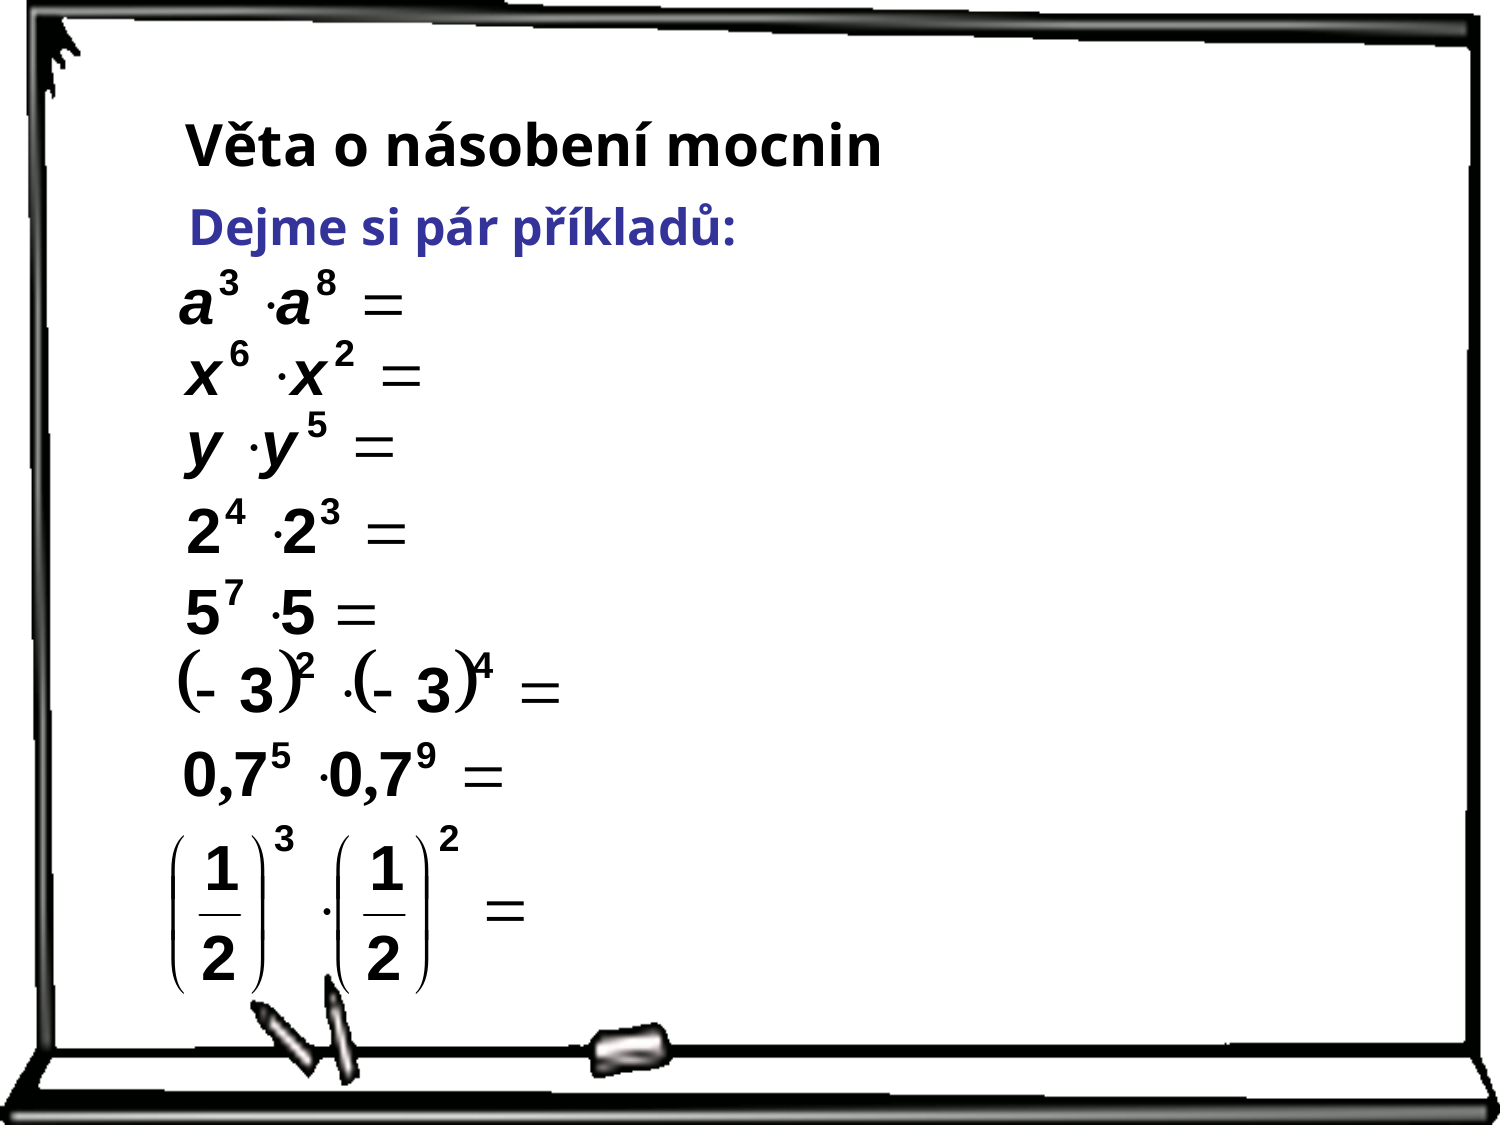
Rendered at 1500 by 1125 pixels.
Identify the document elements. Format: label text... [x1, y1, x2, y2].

text_box [171, 255, 405, 341]
text_box Věta o násobení mocnin [171, 89, 1211, 197]
chart [159, 326, 561, 1006]
text_box Dejme si pár příkladů: [173, 172, 1403, 279]
picture [0, 0, 1500, 1125]
